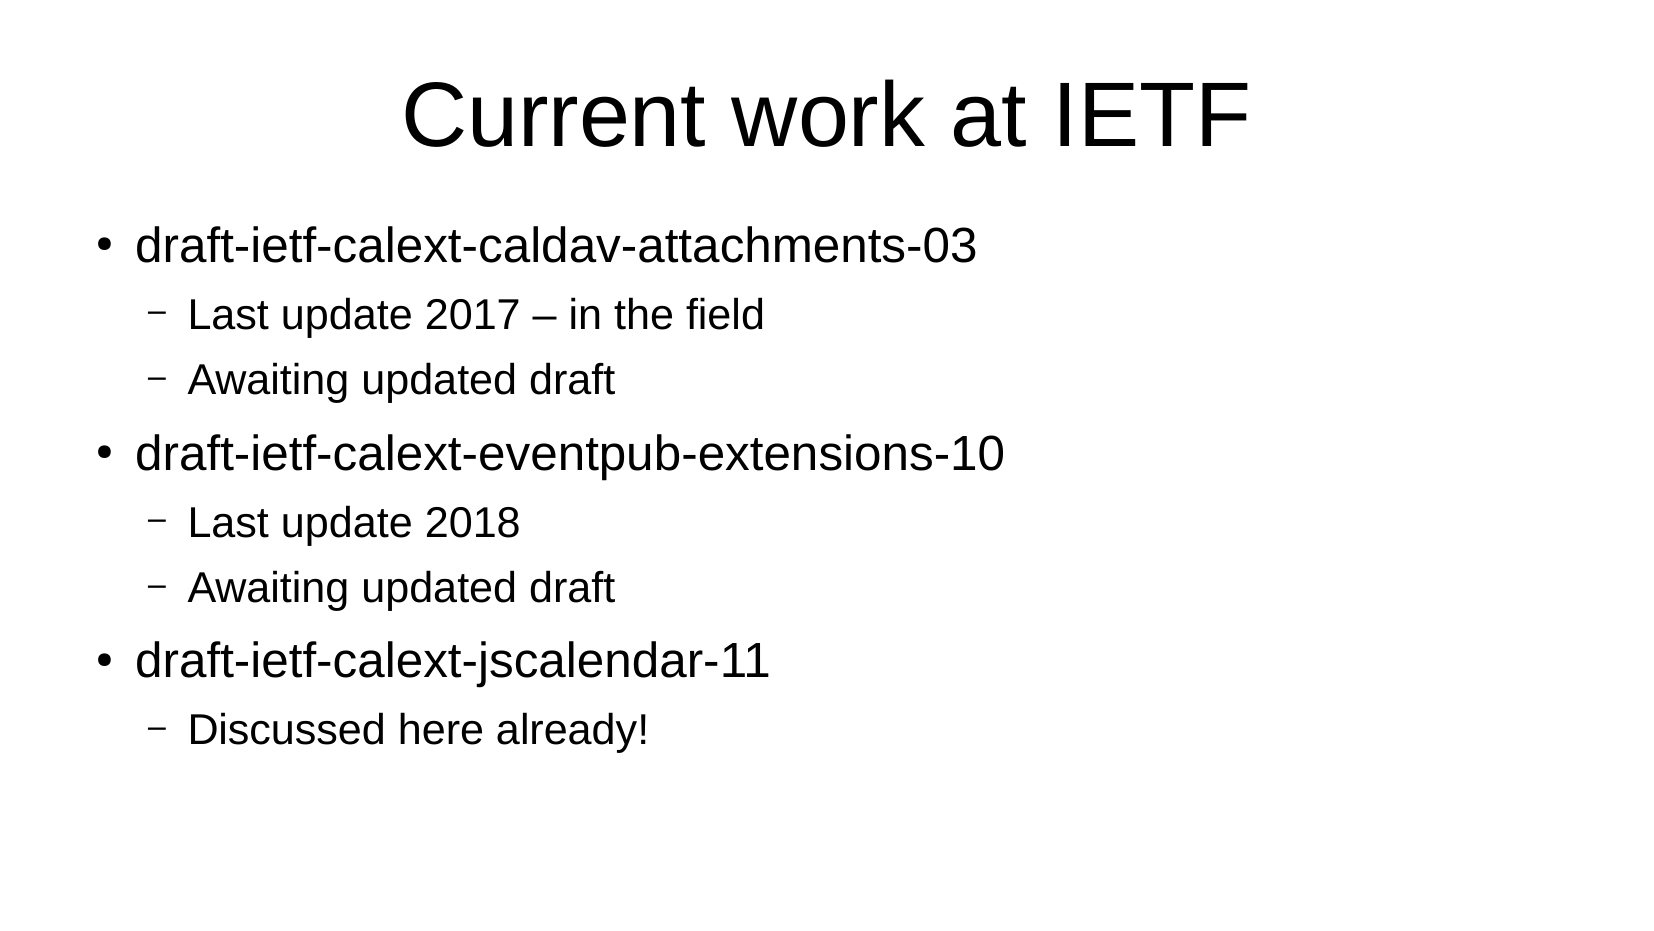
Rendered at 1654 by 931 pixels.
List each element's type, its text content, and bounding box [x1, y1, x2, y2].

list draft-ietf-calext-caldav-attachments-03 Last update 2017 – in the field Awaiting updated draft draft-ietf-calext-eventpub-extensions-10 Last update 2018 Awaiting updated draft draft-ietf-calext-jscalendar-11 Discussed here already! [82, 217, 1571, 758]
title Current work at IETF [82, 37, 1571, 193]
